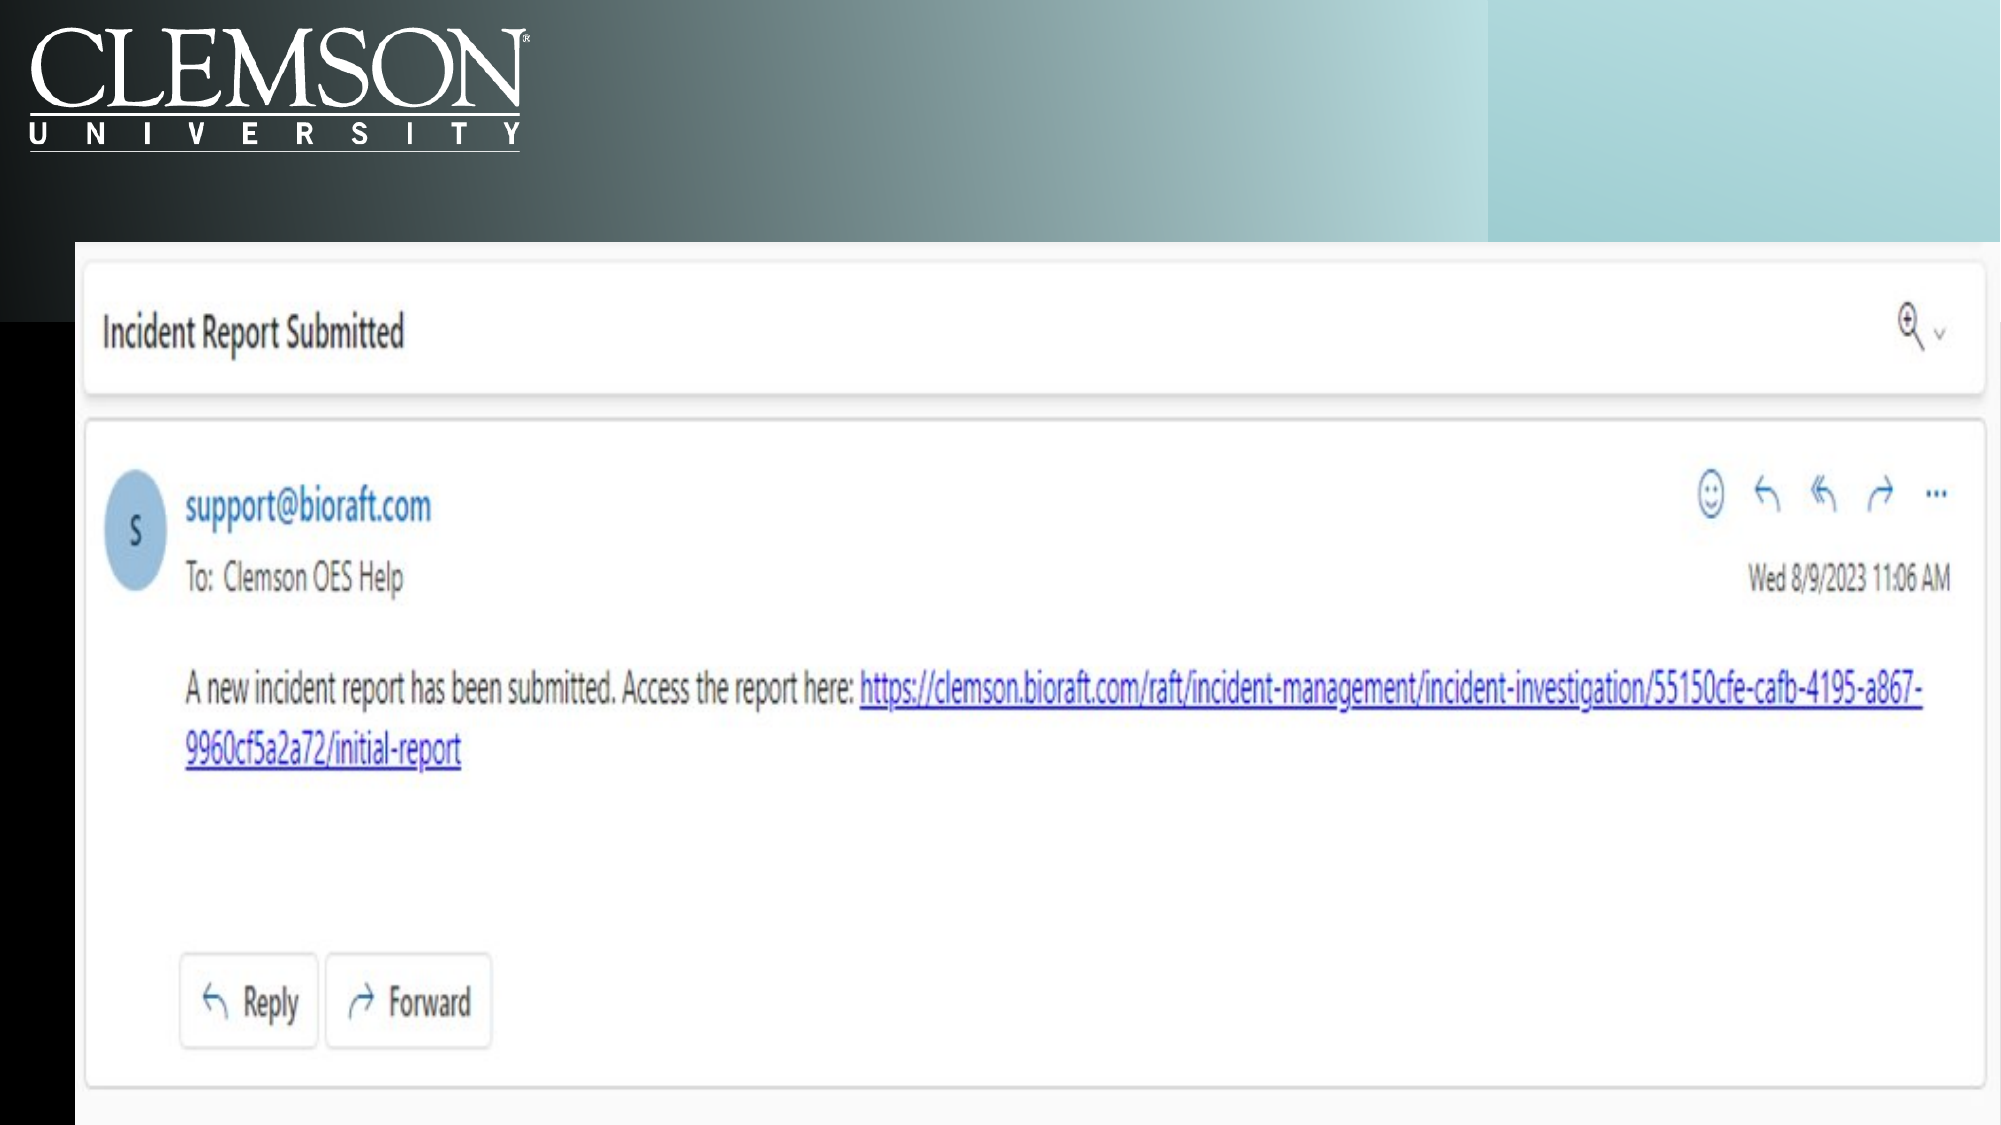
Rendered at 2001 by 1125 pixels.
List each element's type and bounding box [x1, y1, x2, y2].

picture [29, 27, 530, 152]
picture [75, 242, 2000, 1125]
text_box [0, 0, 2000, 1125]
